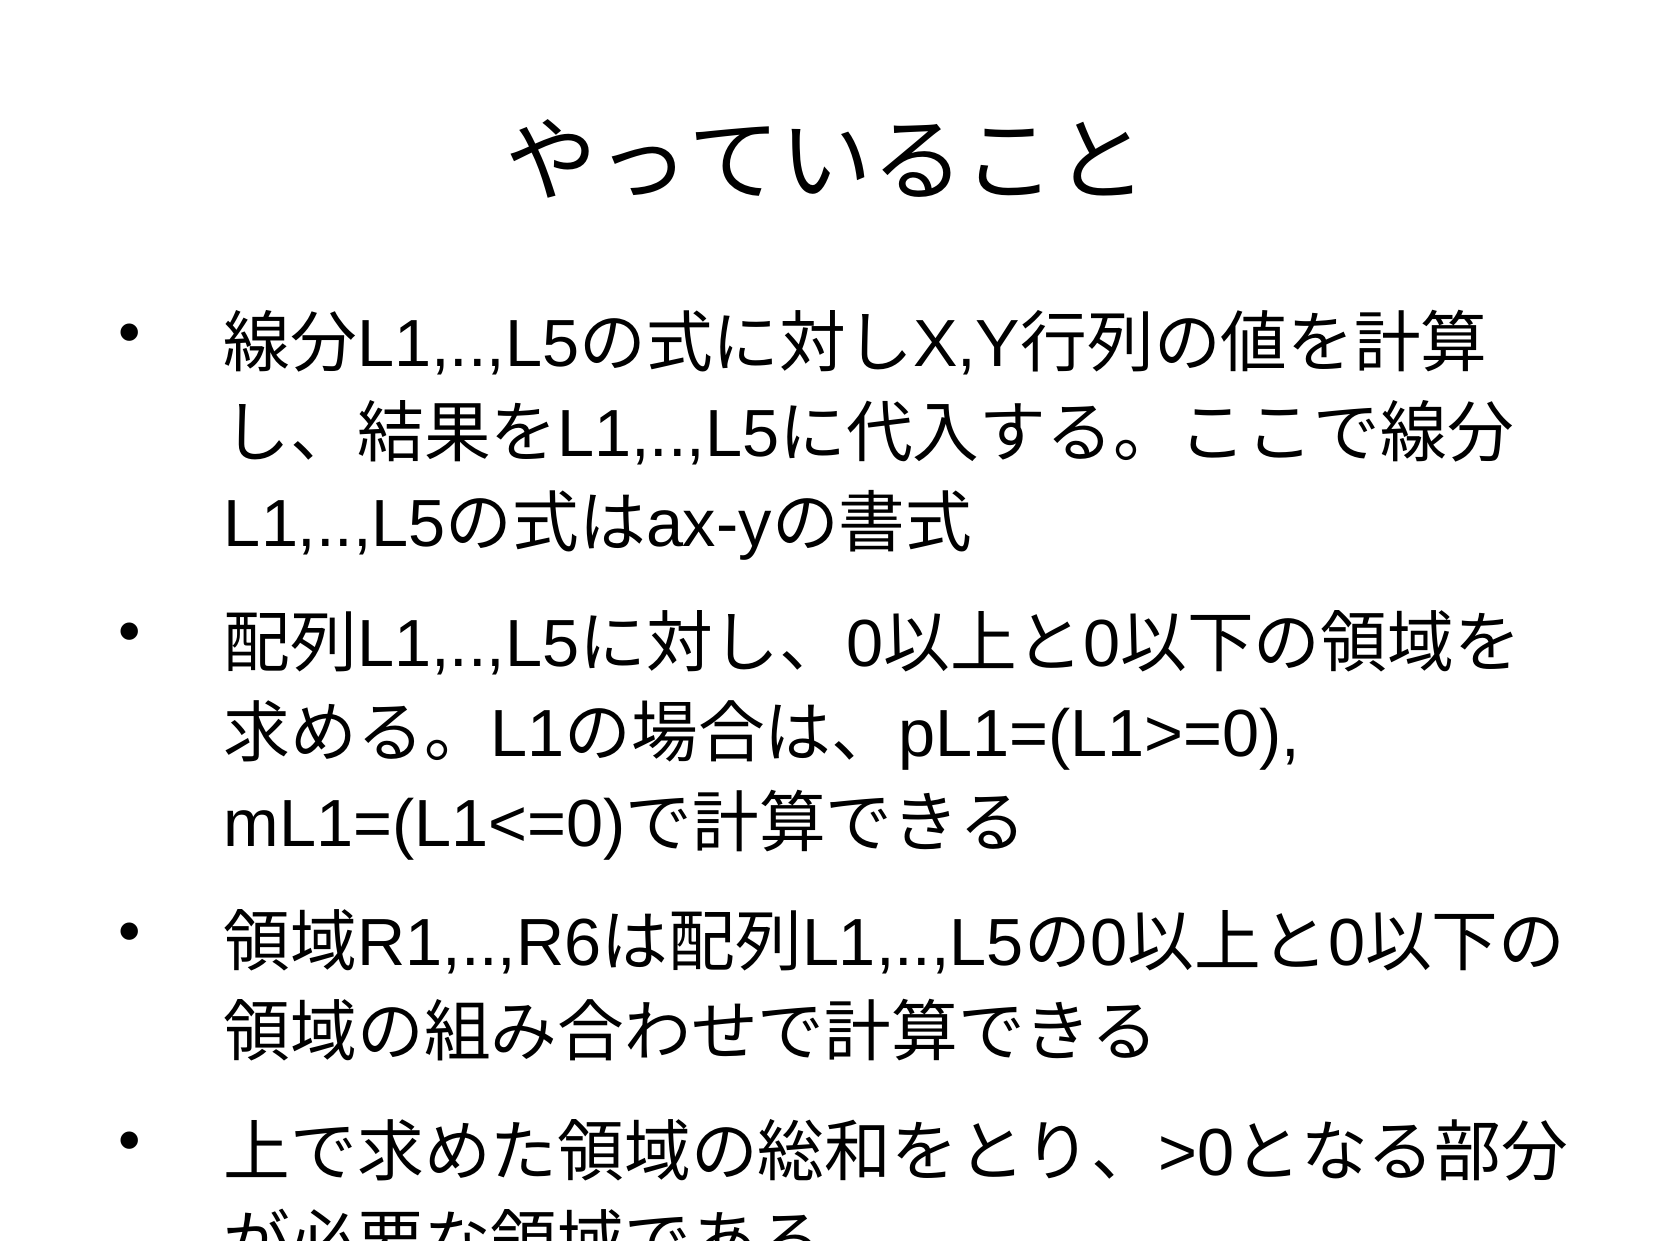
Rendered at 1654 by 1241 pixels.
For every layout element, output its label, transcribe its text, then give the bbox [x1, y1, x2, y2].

list 線分L1,..,L5の式に対しX,Y行列の値を計算し、結果をL1,..,L5に代入する。ここで線分L1,..,L5の式はax-yの書式 配列L1,..,L5に対し、0以上と0以下の領域を求める。L1の場合は、pL1=(L1>=0), mL1=(L1<=0)で計算できる 領域R1,..,R6は配列L1,..,L5の0以上と0以下の領域の組み合わせで計算できる 上で求めた領域の総和をとり、>0となる部分が必要な領域である この領域を大域変数_PREDに保存 [82, 290, 1571, 1241]
title やっていること [82, 49, 1571, 257]
